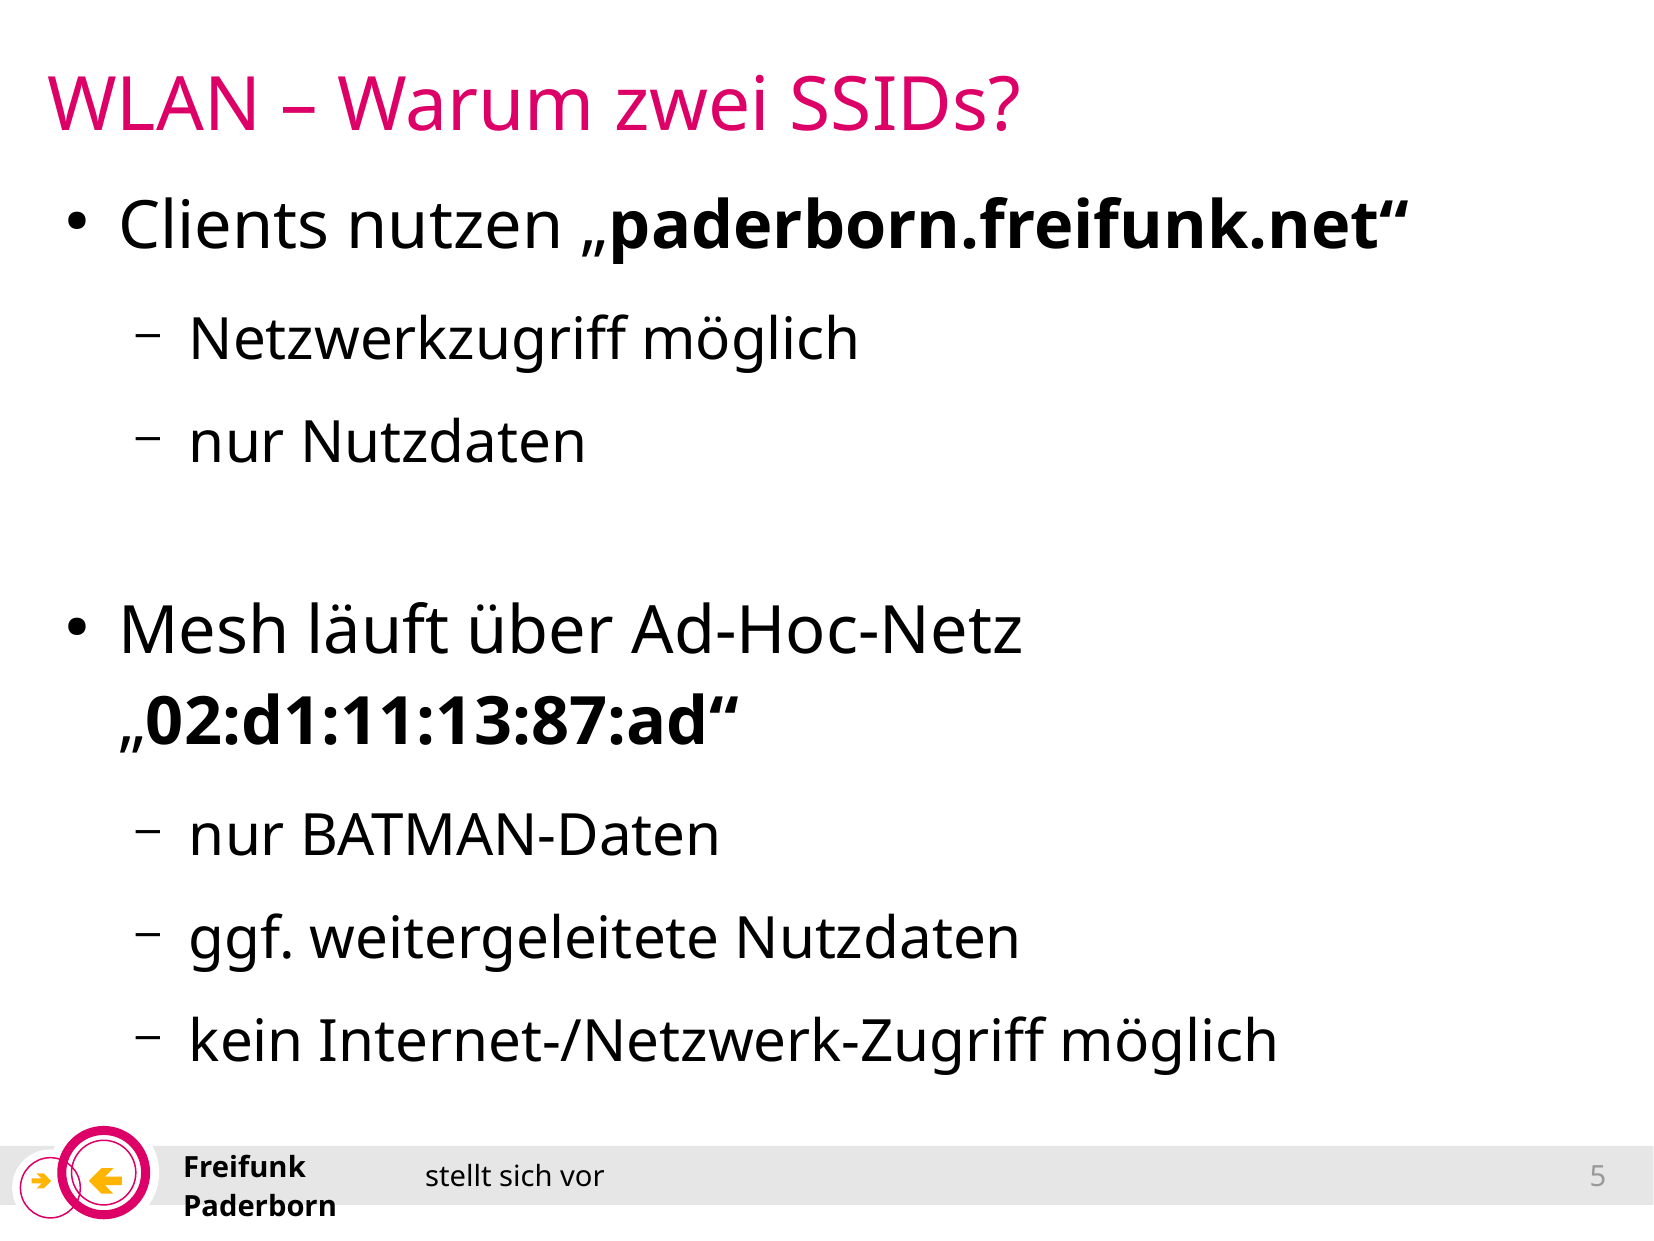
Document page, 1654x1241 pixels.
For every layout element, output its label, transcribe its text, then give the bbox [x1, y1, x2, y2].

title WLAN – Warum zwei SSIDs? [47, 45, 1607, 158]
list Clients nutzen „paderborn.freifunk.net“ Netzwerkzugriff möglich nur Nutzdaten Mesh läuft über Ad-Hoc-Netz „02:d1:11:13:87:ad“ nur BATMAN-Daten ggf. weitergeleitete Nutzdaten kein Internet-/Netzwerk-Zugriff möglich [47, 177, 1607, 1111]
